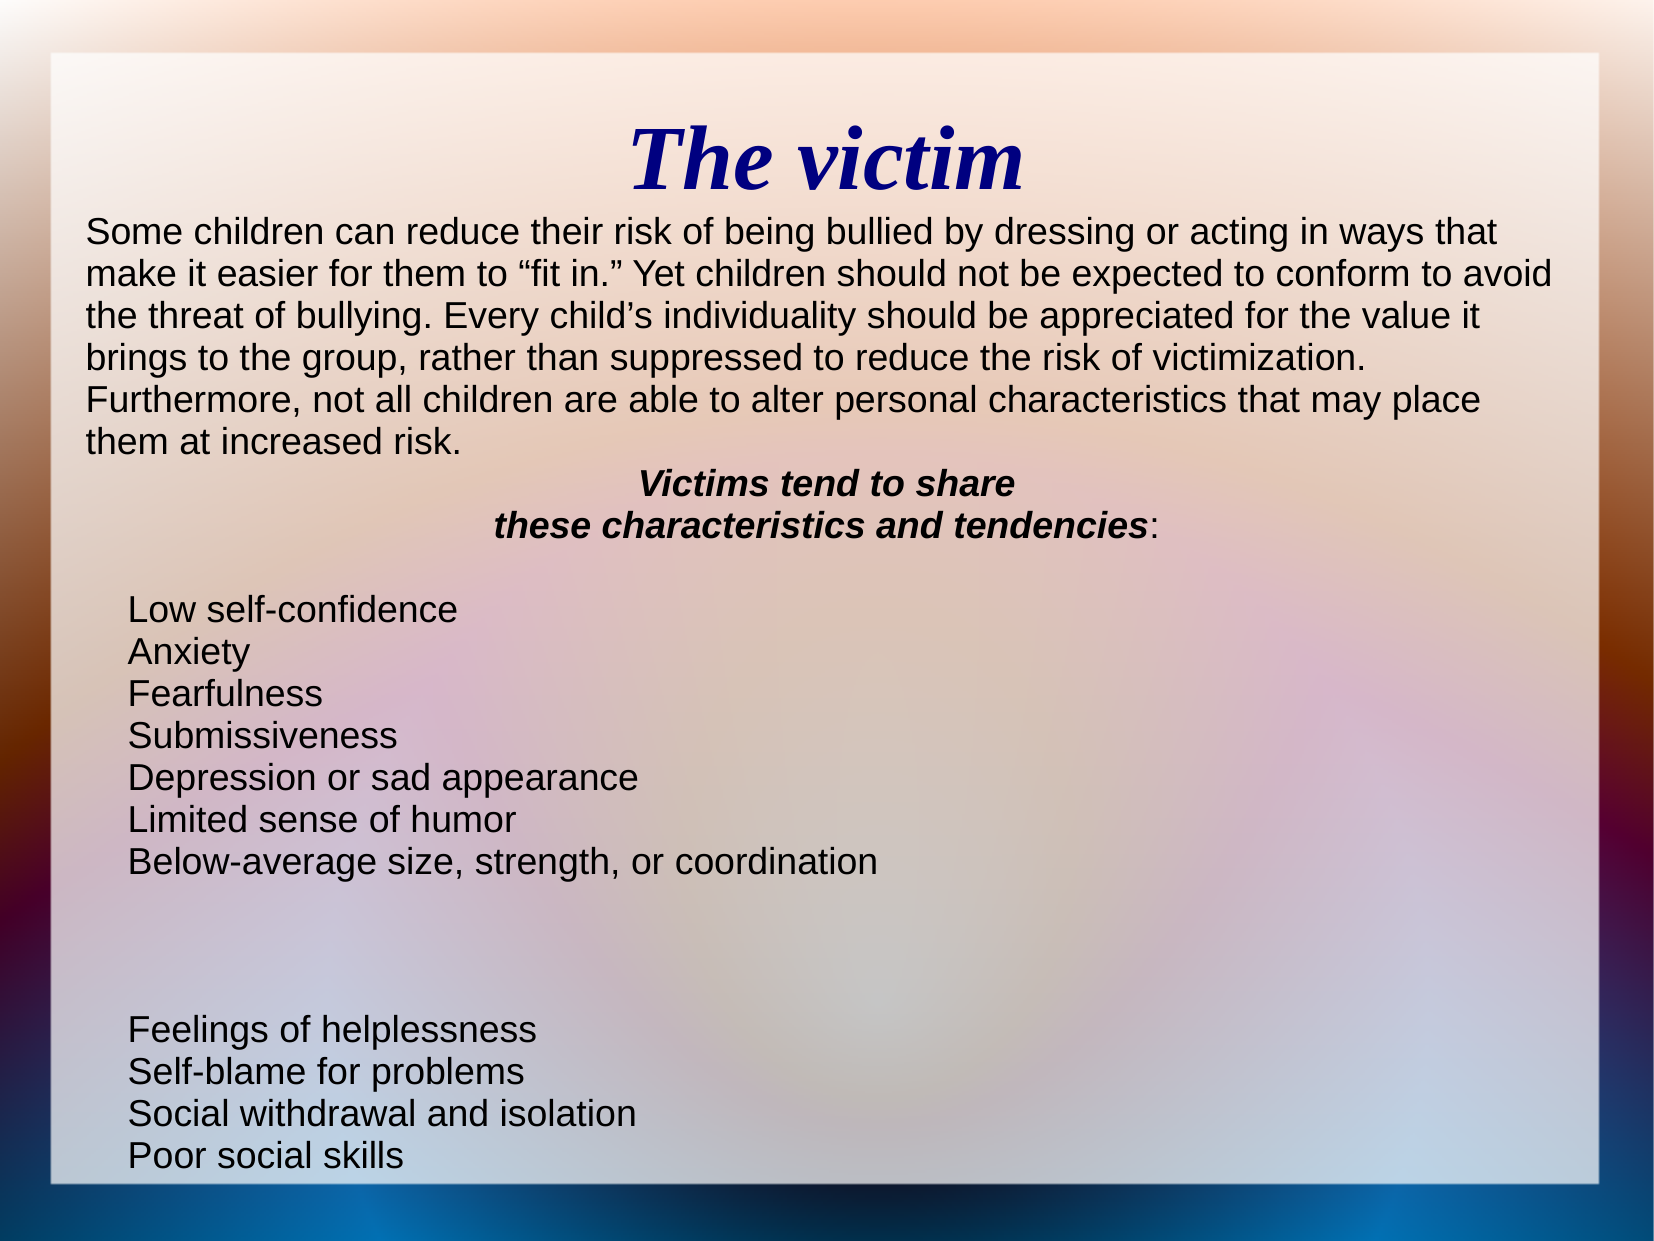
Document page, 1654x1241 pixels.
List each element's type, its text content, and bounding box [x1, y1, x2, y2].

text_box Some children can reduce their risk of being bullied by dressing or acting in ways that make it easier for them to “fit in.” Yet children should not be expected to conform to avoid the threat of bullying. Every child’s individuality should be appreciated for the value it brings to the group, rather than suppressed to reduce the risk of victimization. Furthermore, not all children are able to alter personal characteristics that may place them at increased risk. Victims tend to share these characteristics and tendencies: Low self-confidence Anxiety Fearfulness Submissiveness Depression or sad appearance Limited sense of humor Below-average size, strength, or coordination Feelings of helplessness Self-blame for problems Social withdrawal and isolation Poor social skills [70, 202, 1583, 1241]
title The victim [82, 55, 1571, 202]
picture [0, 0, 1654, 1241]
